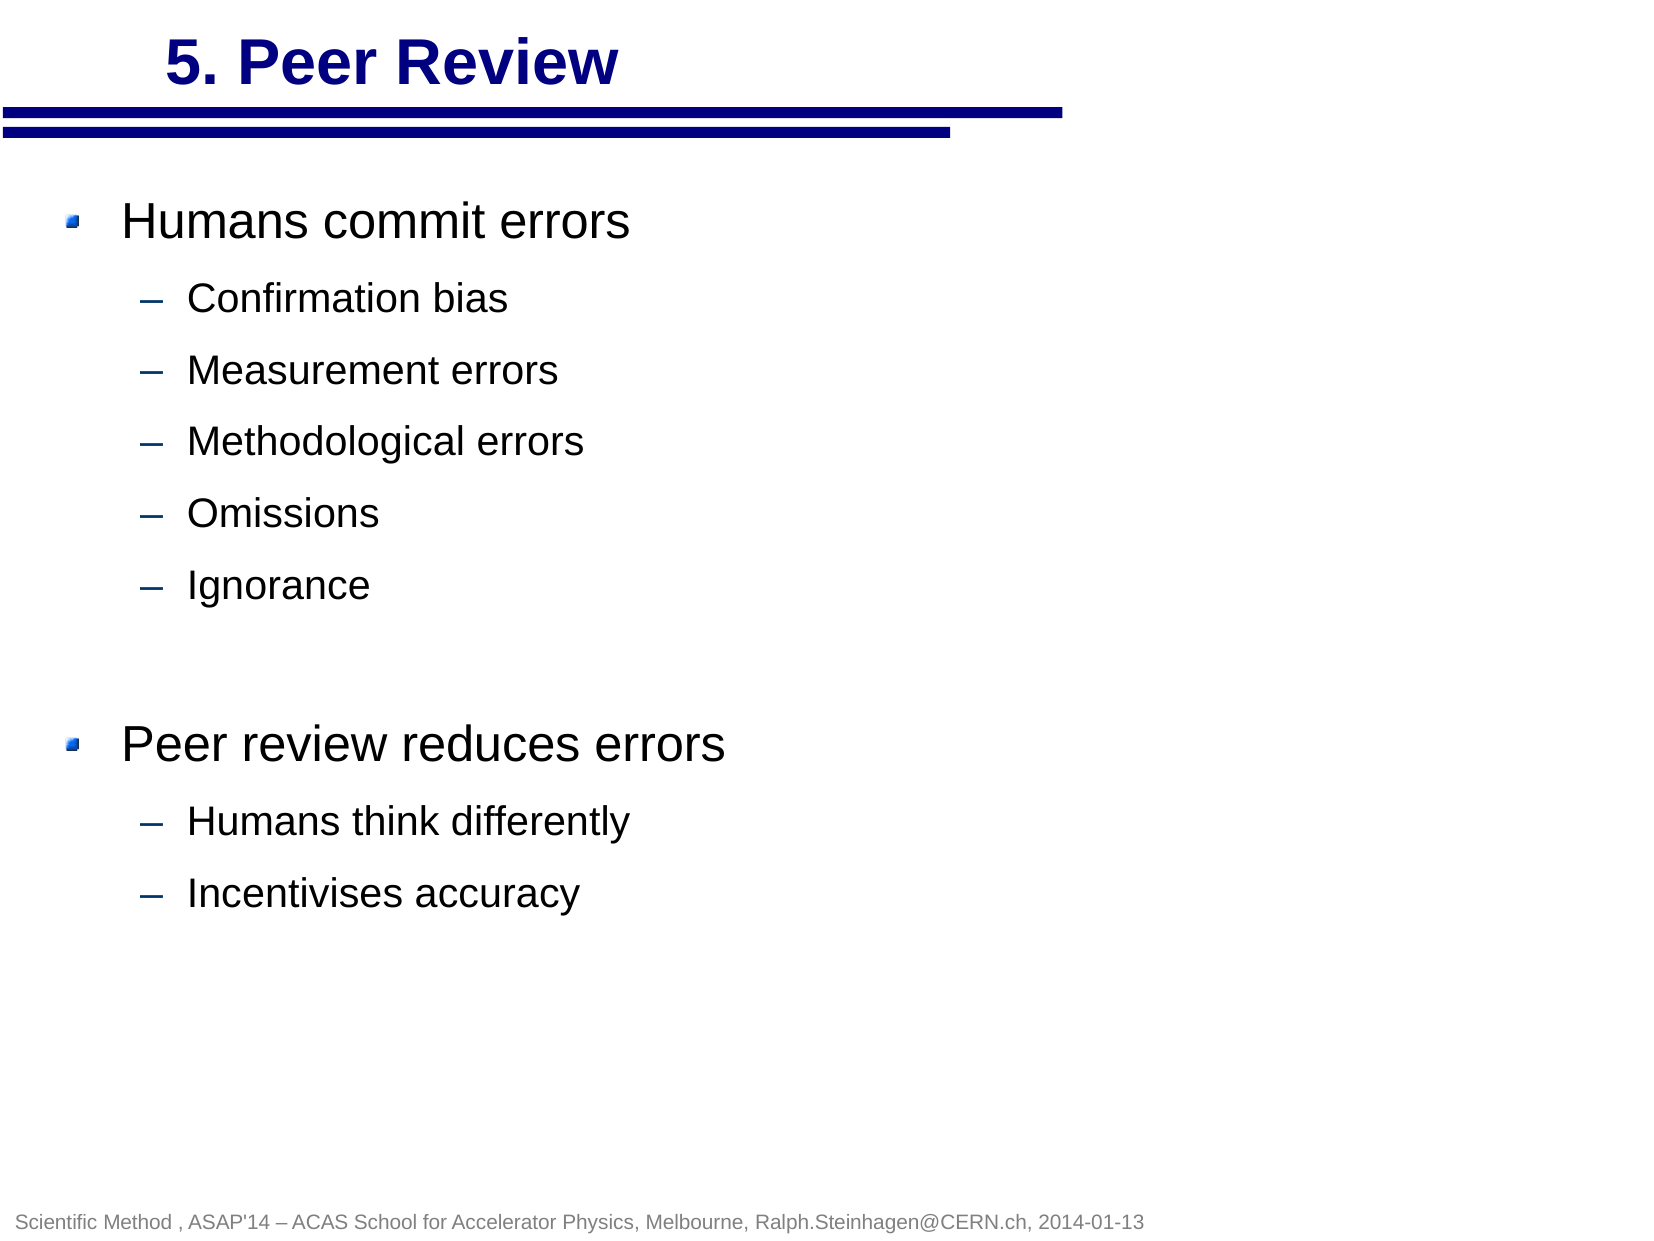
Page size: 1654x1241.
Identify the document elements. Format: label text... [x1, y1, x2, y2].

title 5. Peer Review [165, 0, 1323, 124]
list Humans commit errors Confirmation bias Measurement errors Methodological errors Omissions Ignorance Peer review reduces errors Humans think differently Incentivises accuracy [65, 192, 1628, 1205]
